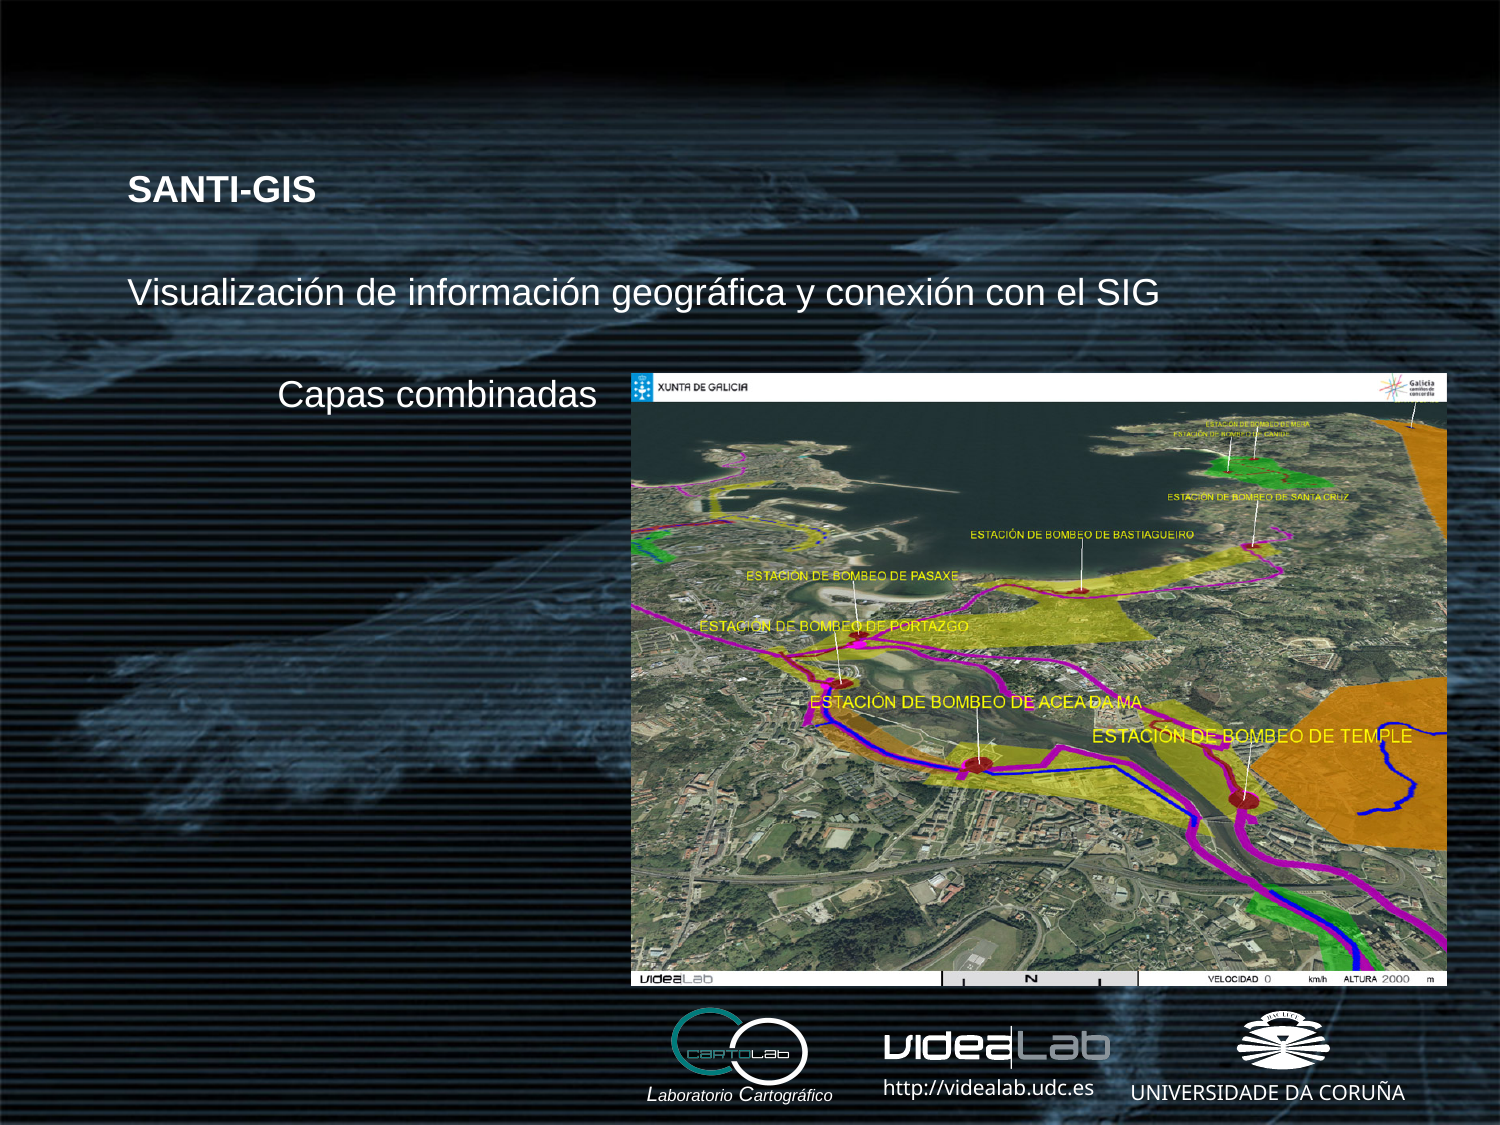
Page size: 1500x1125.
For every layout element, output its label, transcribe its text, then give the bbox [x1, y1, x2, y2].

picture [0, 0, 1500, 1125]
list SANTI-GIS Visualización de información geográfica y conexión con el SIG Capas combinadas [112, 160, 1388, 1001]
